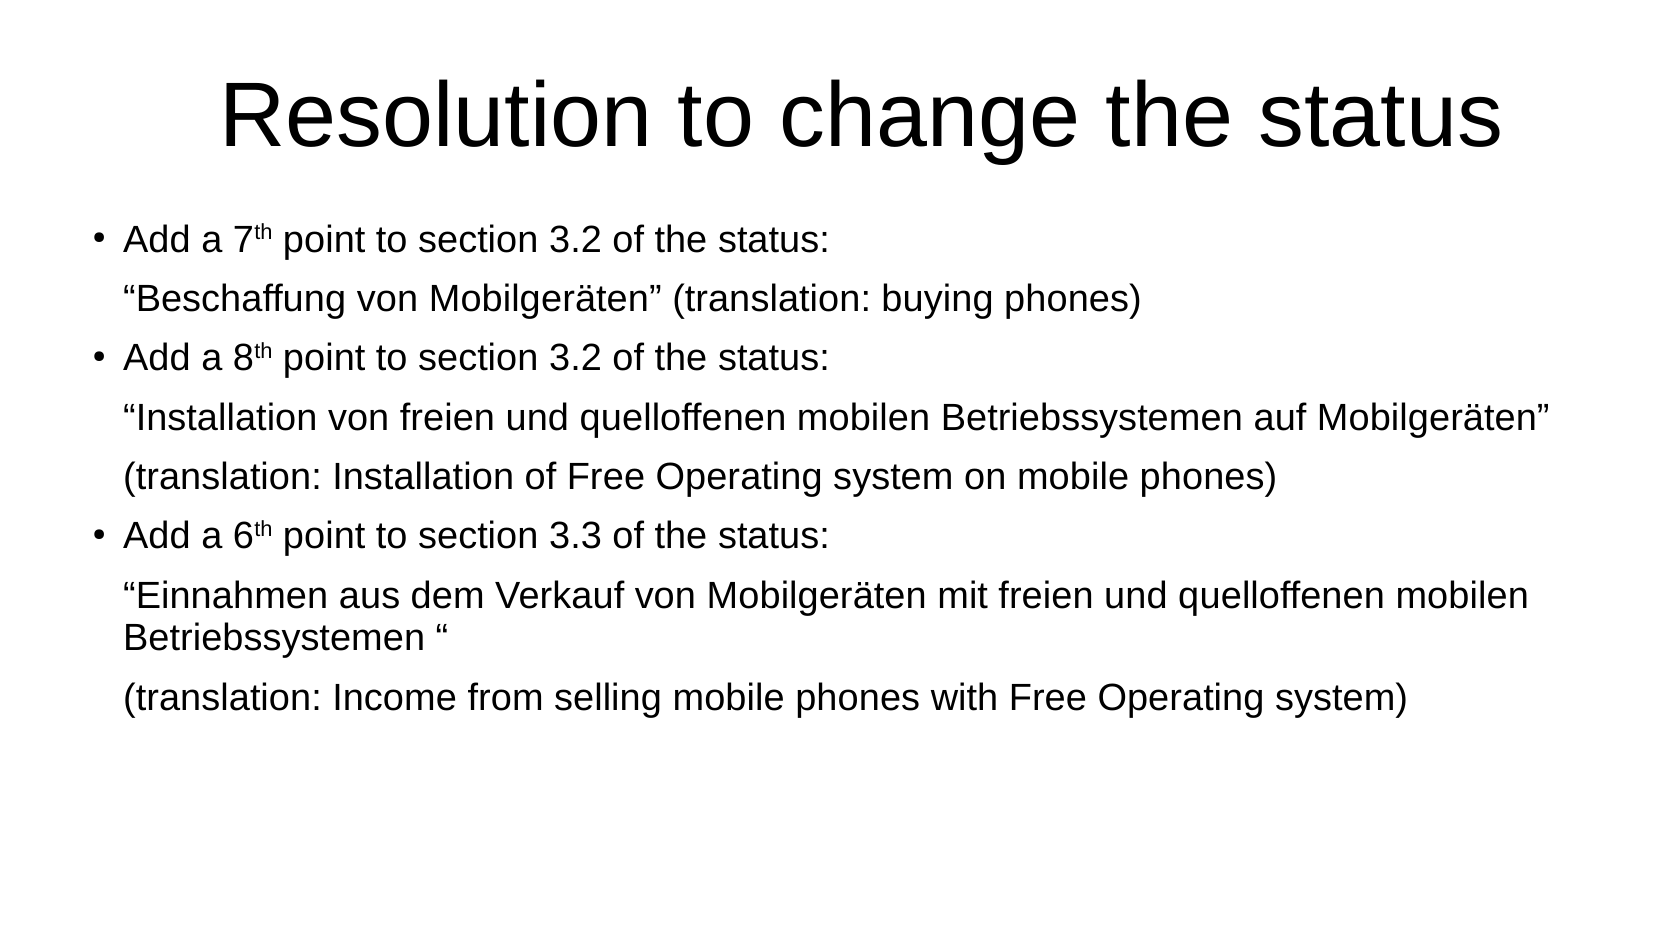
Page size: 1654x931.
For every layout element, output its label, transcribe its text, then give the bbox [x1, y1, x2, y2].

list Add a 7th point to section 3.2 of the status: “Beschaffung von Mobilgeräten” (translation: buying phones) Add a 8th point to section 3.2 of the status: “Installation von freien und quelloffenen mobilen Betriebssystemen auf Mobilgeräten” (translation: Installation of Free Operating system on mobile phones) Add a 6th point to section 3.3 of the status: “Einnahmen aus dem Verkauf von Mobilgeräten mit freien und quelloffenen mobilen Betriebssystemen “ (translation: Income from selling mobile phones with Free Operating system) [82, 217, 1571, 758]
title Resolution to change the status [82, 37, 1571, 193]
